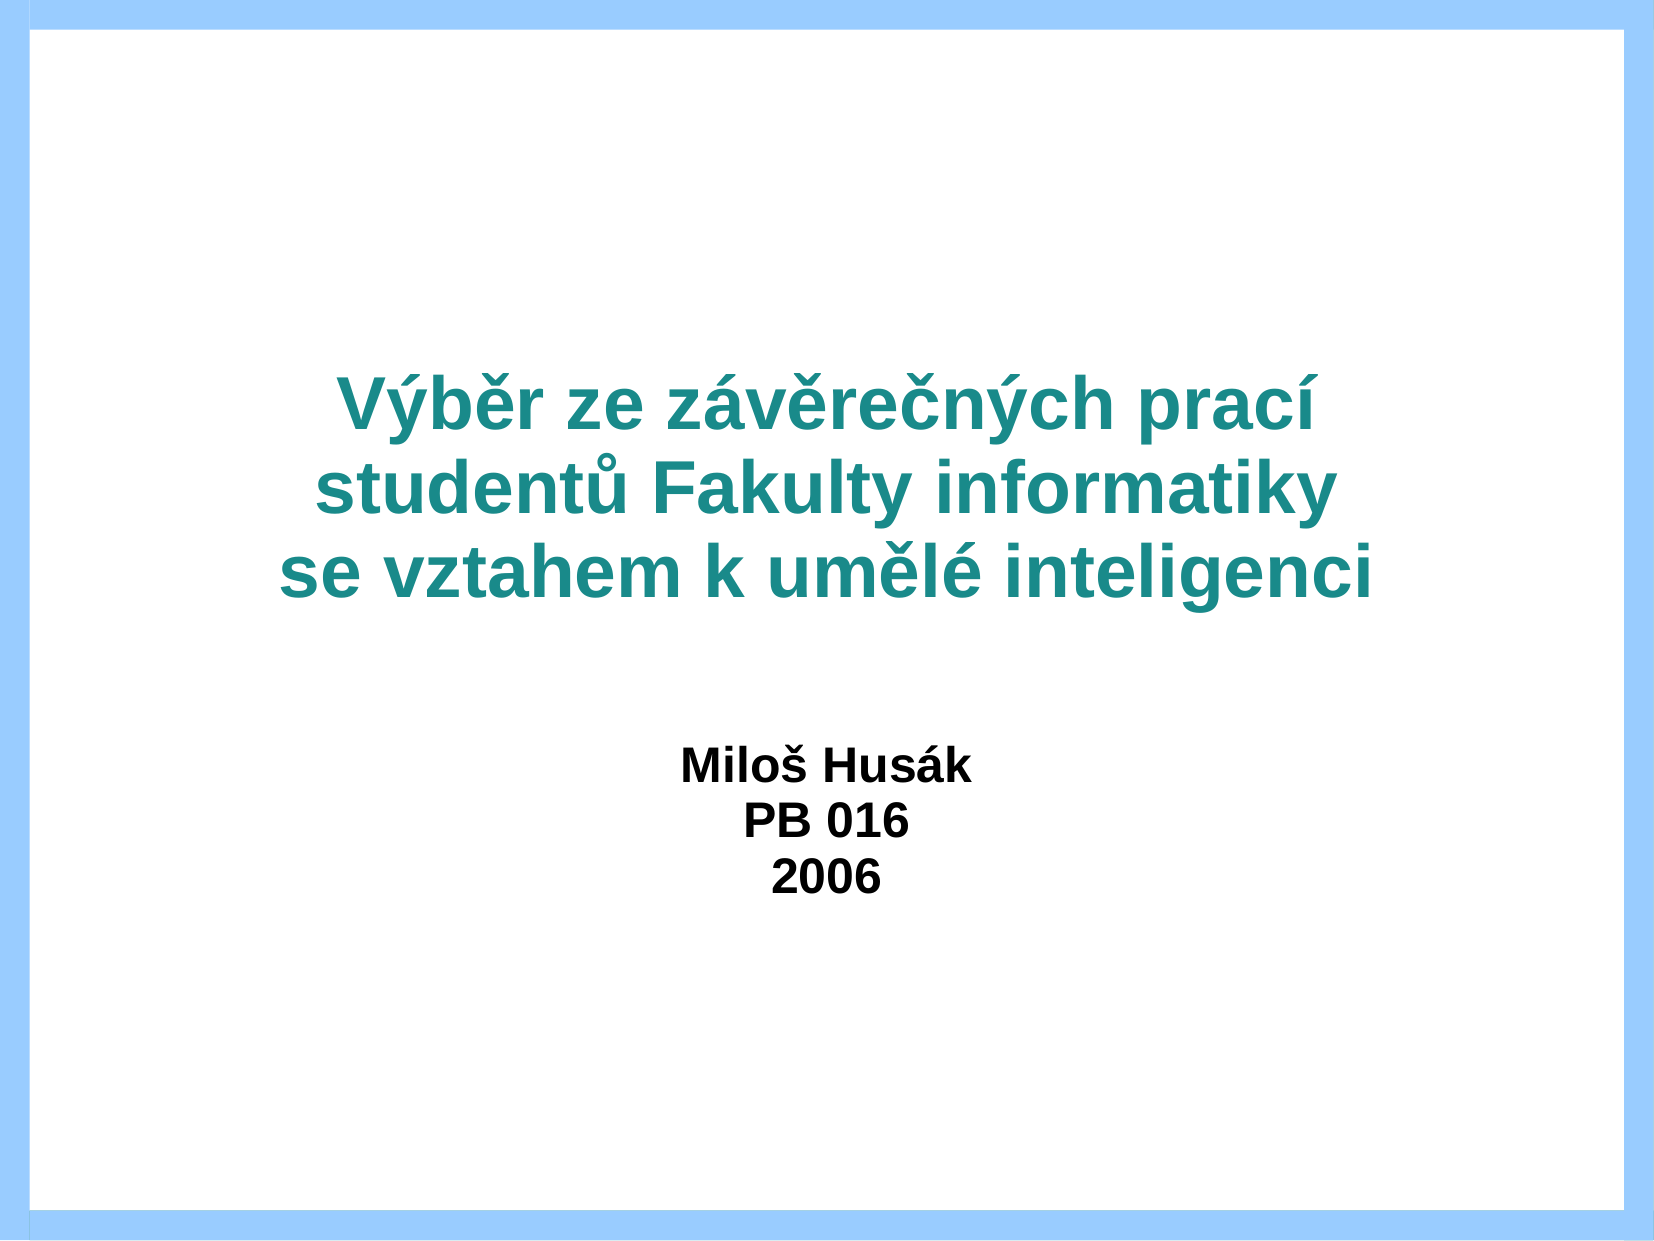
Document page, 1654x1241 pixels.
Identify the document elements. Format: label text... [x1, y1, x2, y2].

text_box Výběr ze závěrečných prací studentů Fakulty informatiky se vztahem k umělé inteligenci [221, 354, 1433, 680]
text_box Miloš Husák PB 016 2006 [575, 729, 1078, 916]
